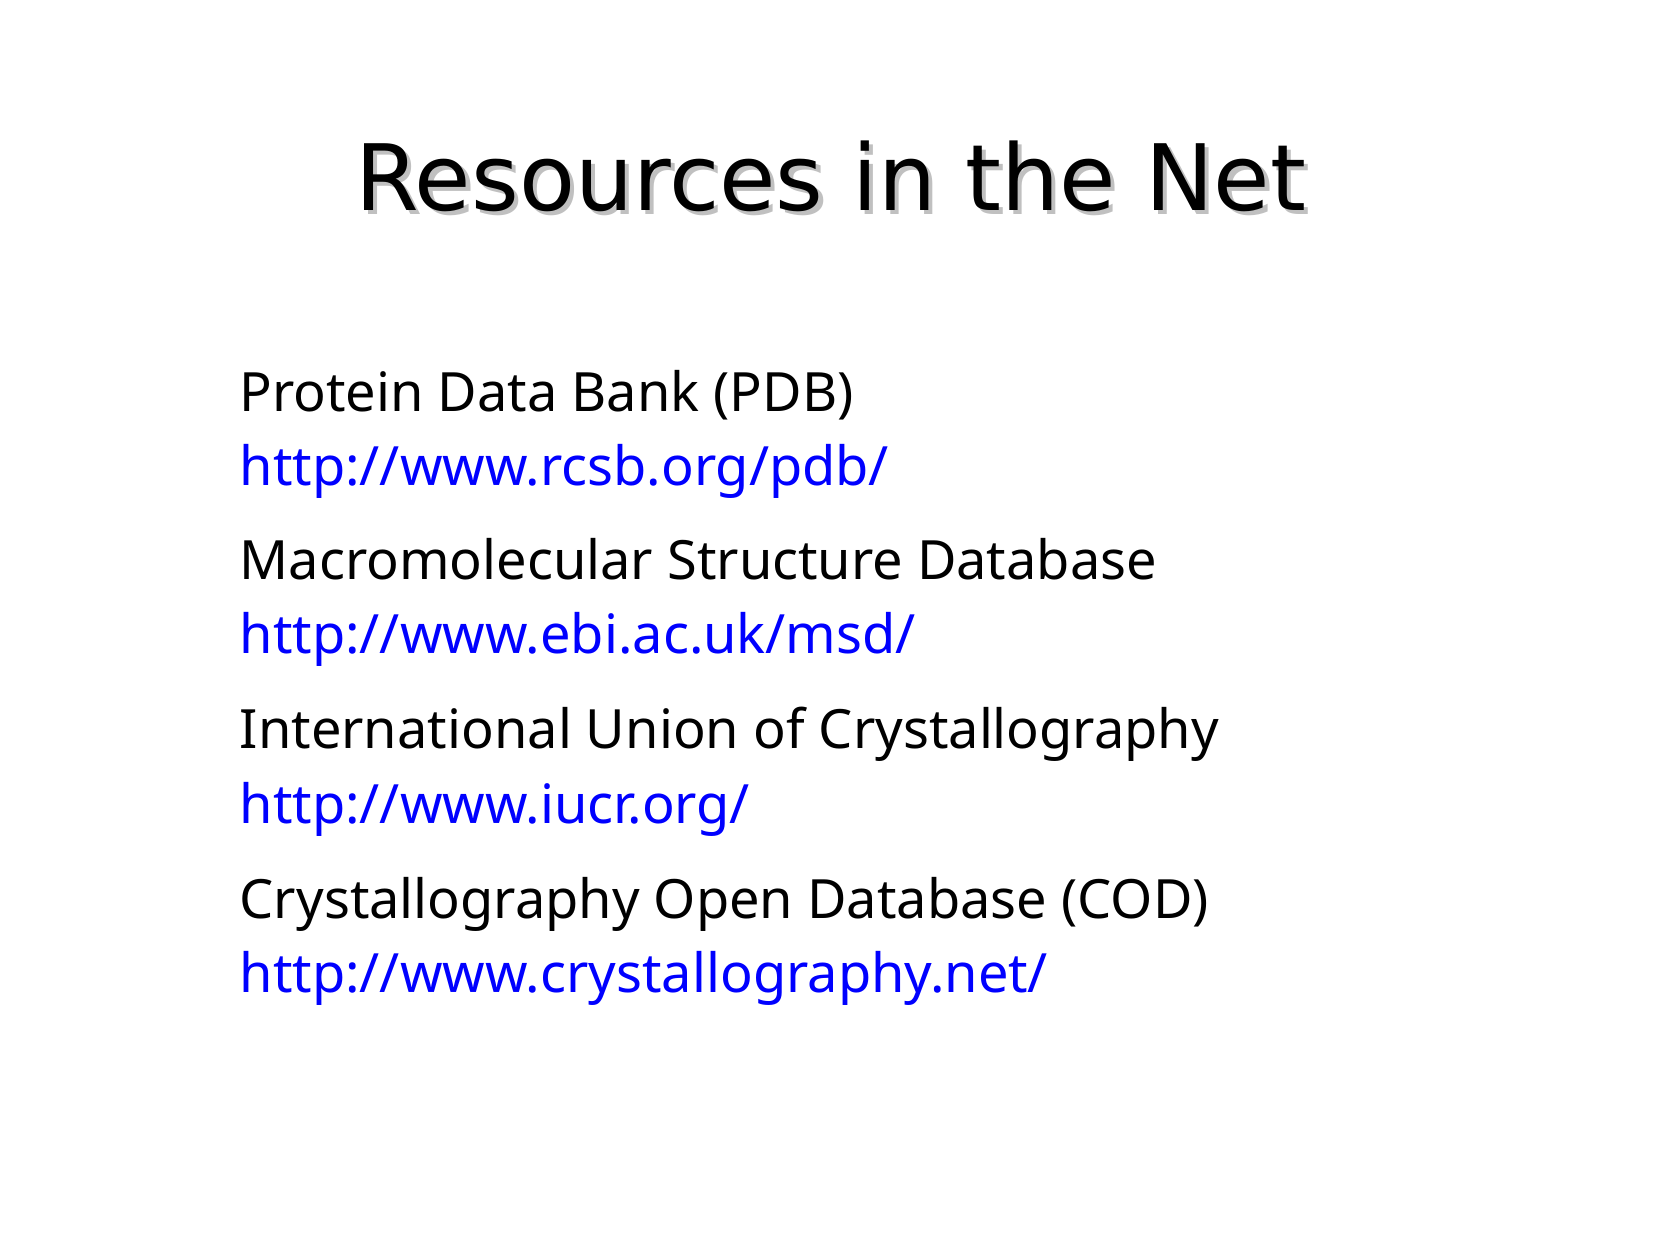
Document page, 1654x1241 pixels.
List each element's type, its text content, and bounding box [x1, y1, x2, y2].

title Resources in the Net [125, 75, 1538, 283]
text_box Protein Data Bank (PDB) http://www.rcsb.org/pdb/ Macromolecular Structure Database http://www.ebi.ac.uk/msd/ International Union of Crystallography http://www.iucr.org/ Crystallography Open Database (COD) http://www.crystallography.net/ [225, 345, 1463, 1136]
